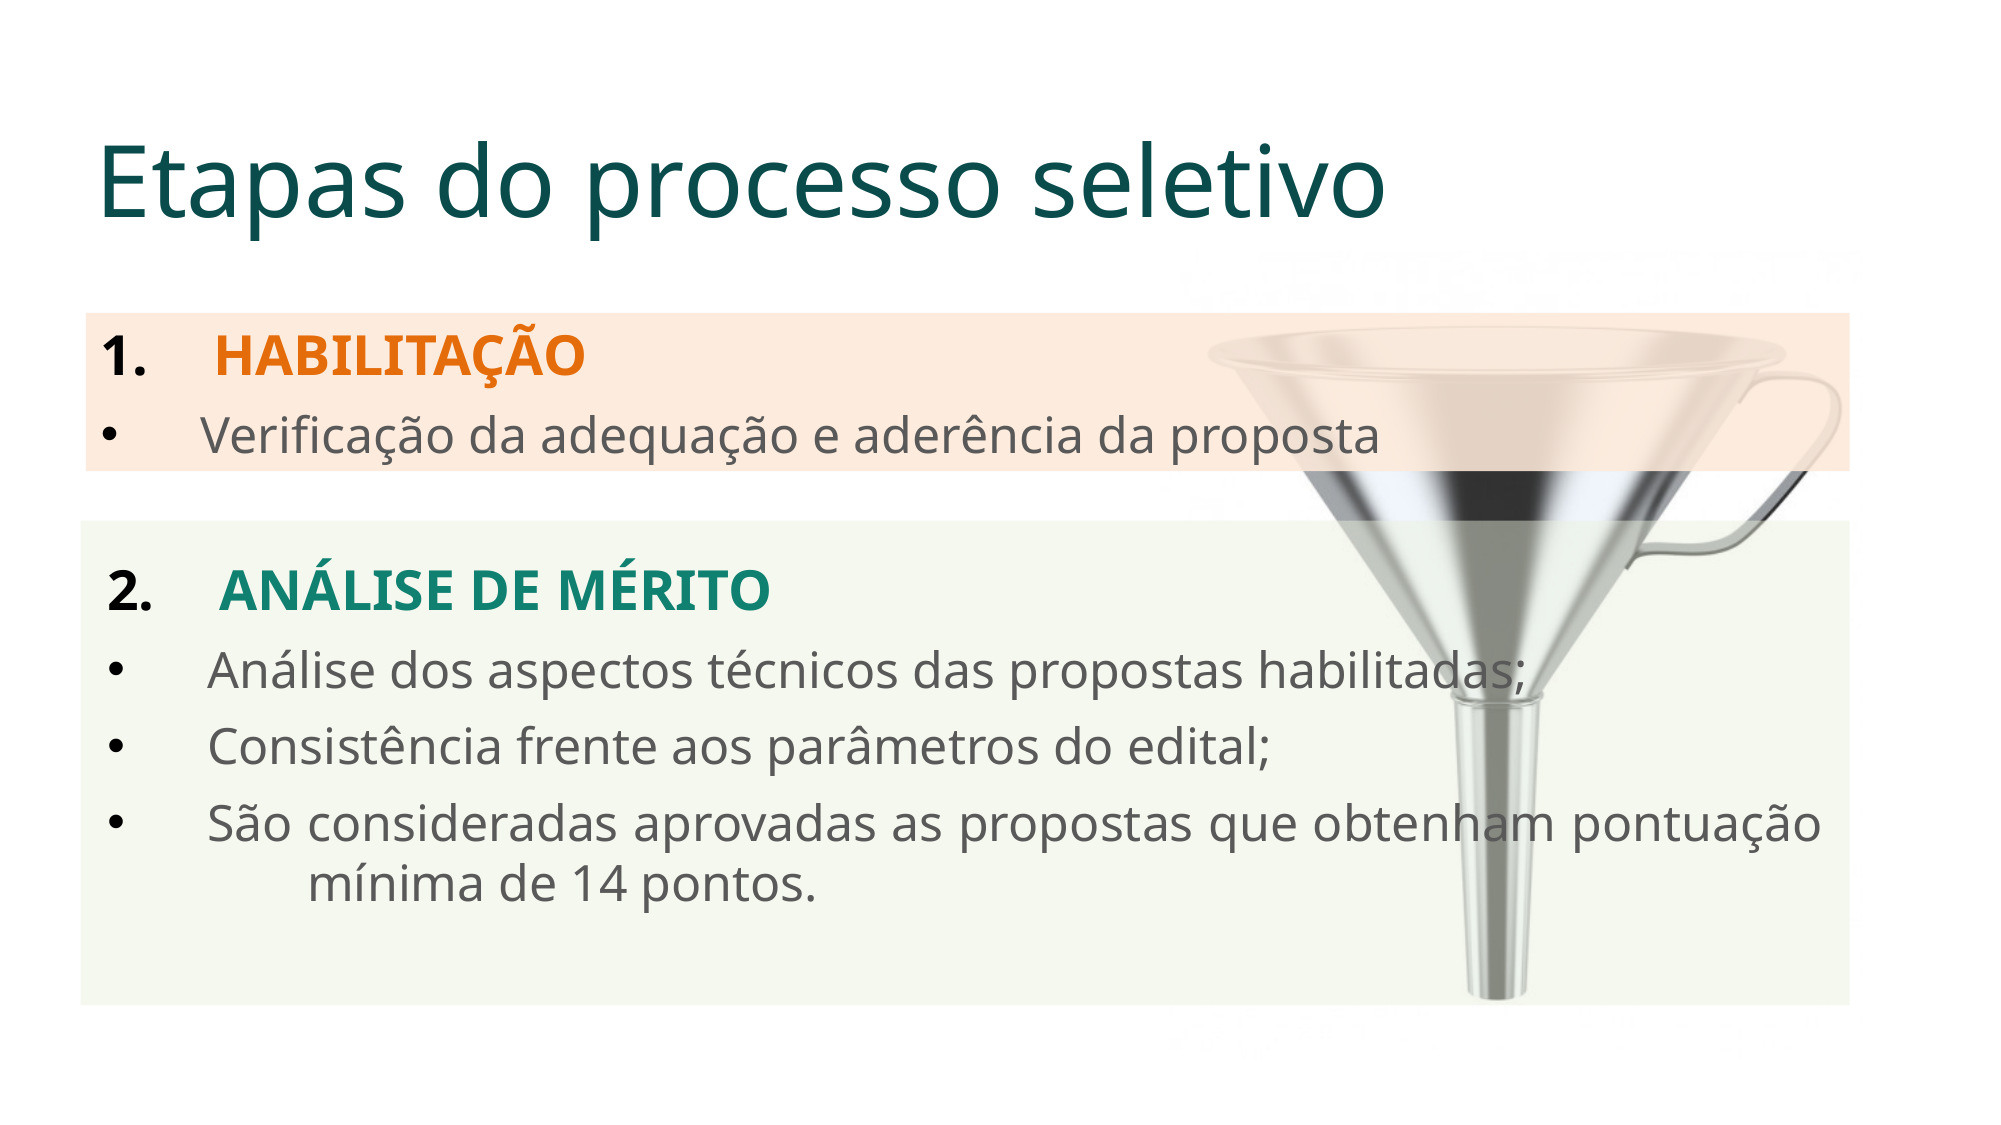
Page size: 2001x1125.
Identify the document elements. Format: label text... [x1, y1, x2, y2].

picture [1159, 252, 1862, 1060]
text_box HABILITAÇÃO Verificação da adequação e aderência da proposta [86, 313, 1850, 471]
text_box Etapas do processo seletivo [80, 133, 1981, 252]
text_box ANÁLISE DE MÉRITO Análise dos aspectos técnicos das propostas habilitadas; Consistência frente aos parâmetros do edital; São consideradas aprovadas as propostas que obtenham pontuação mínima de 14 pontos. [92, 547, 1838, 974]
text_box [80, 520, 1850, 1006]
